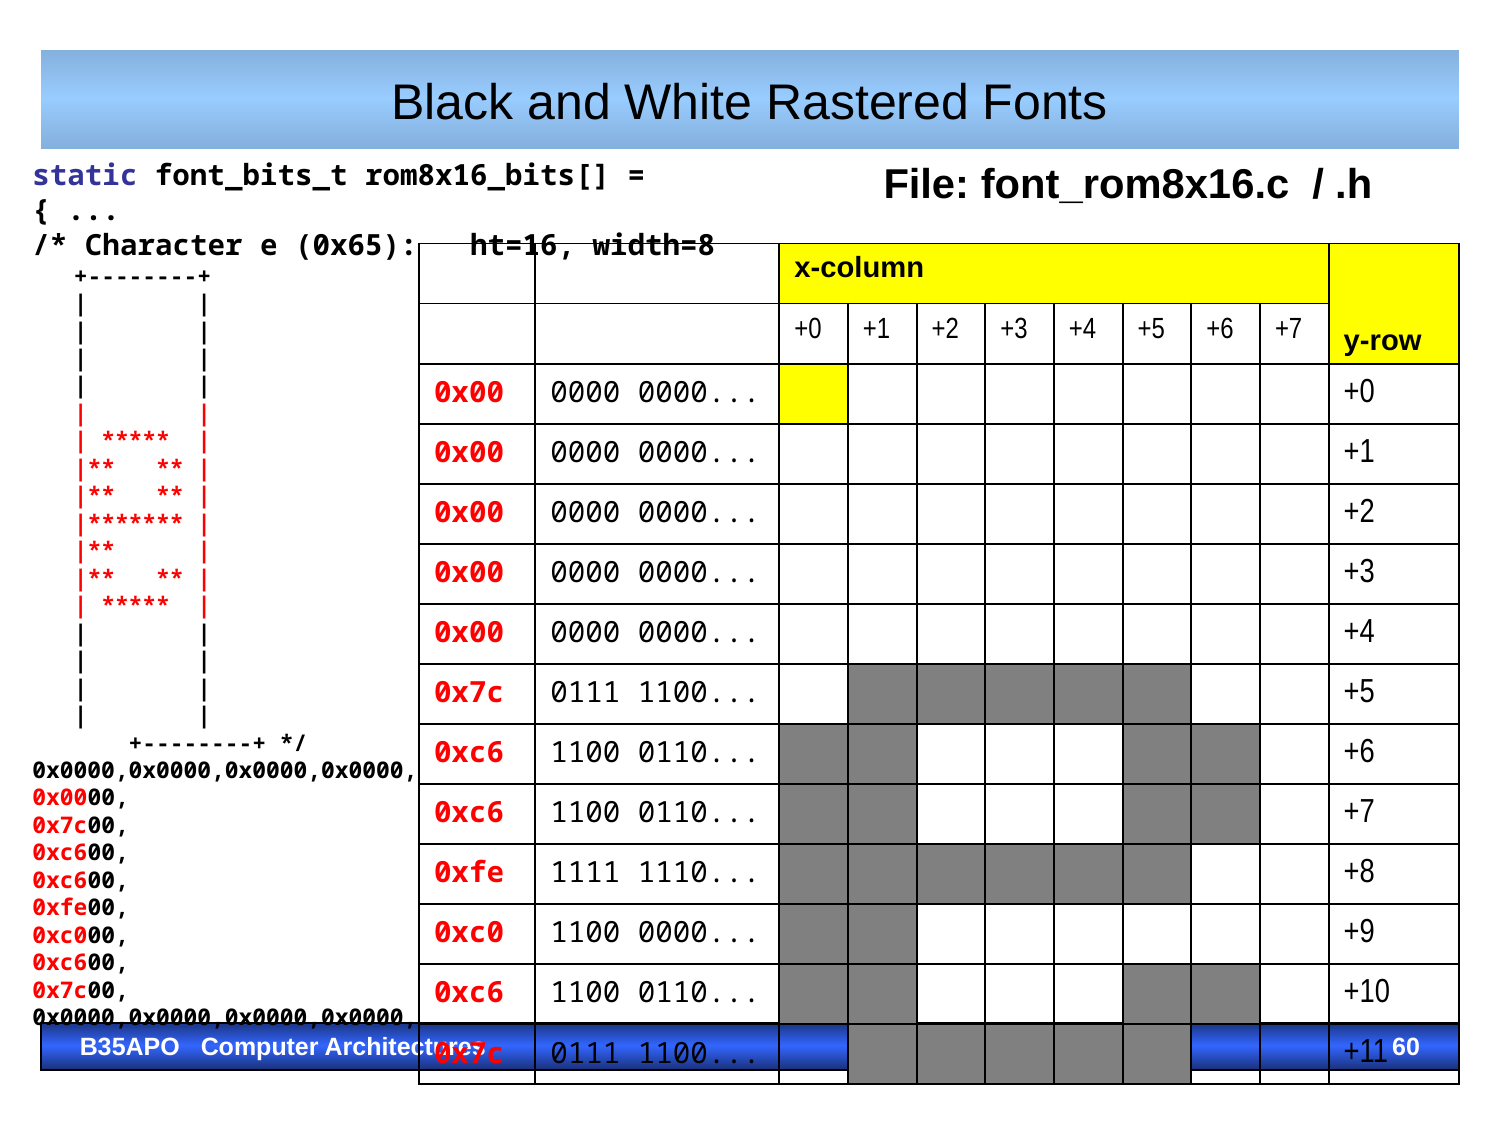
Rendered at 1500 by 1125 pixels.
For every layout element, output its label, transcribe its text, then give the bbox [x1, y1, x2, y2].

table_cell [849, 605, 916, 663]
table_cell 0xc6 [420, 725, 534, 783]
table_cell [986, 545, 1053, 603]
table_cell +1 [849, 304, 916, 363]
table_cell +4 [1055, 304, 1122, 363]
table_cell [1192, 845, 1259, 903]
table_cell [1192, 545, 1259, 603]
table_cell 1100 0110... [536, 965, 778, 1023]
table_cell [918, 485, 984, 543]
table_cell [1055, 665, 1122, 723]
table_cell +7 [1330, 785, 1458, 843]
table_cell [1055, 785, 1122, 843]
table_cell [1124, 665, 1190, 723]
table_cell +6 [1192, 304, 1259, 363]
table_cell [1261, 425, 1328, 483]
table_cell 0x00 [420, 485, 534, 543]
table_cell [1261, 725, 1328, 783]
table_cell [780, 785, 847, 843]
table_cell +9 [1330, 905, 1458, 963]
table_cell [1055, 905, 1122, 963]
table_cell 0x7c [420, 1025, 534, 1083]
table_cell [849, 965, 916, 1023]
table_cell [849, 725, 916, 783]
table_cell 0x00 [420, 605, 534, 663]
table_cell [918, 665, 984, 723]
table_cell +7 [1261, 304, 1328, 363]
table_cell [1124, 965, 1190, 1023]
table_cell 0x00 [420, 365, 534, 423]
table_cell [918, 905, 984, 963]
table_cell [1124, 365, 1190, 423]
table_cell 1111 1110... [536, 845, 778, 903]
table_cell [986, 485, 1053, 543]
table_cell +1 [1330, 425, 1458, 483]
table_cell [780, 665, 847, 723]
table_cell +2 [1330, 485, 1458, 543]
table_cell 0000 0000... [536, 365, 778, 423]
table_cell [849, 665, 916, 723]
table_cell [986, 1025, 1053, 1083]
table_cell [1261, 605, 1328, 663]
table_cell [1055, 365, 1122, 423]
table_cell [1055, 545, 1122, 603]
table_cell [986, 365, 1053, 423]
table_cell [1124, 545, 1190, 603]
table_cell [986, 845, 1053, 903]
table_cell [918, 365, 984, 423]
table_cell 0x00 [420, 545, 534, 603]
table_cell 0000 0000... [536, 605, 778, 663]
table_cell +0 [780, 304, 847, 363]
table_cell [1055, 425, 1122, 483]
table_cell [780, 905, 847, 963]
table_cell [918, 965, 984, 1023]
table_cell [849, 545, 916, 603]
table_cell +5 [1124, 304, 1190, 363]
table_cell [1261, 785, 1328, 843]
table_cell +3 [986, 304, 1053, 363]
table_cell [1055, 965, 1122, 1023]
table_cell [1055, 725, 1122, 783]
table_cell [1124, 725, 1190, 783]
table_cell 0000 0000... [536, 485, 778, 543]
table_cell [849, 845, 916, 903]
table_cell [986, 605, 1053, 663]
table_cell 0x7c [420, 665, 534, 723]
table_cell [1124, 845, 1190, 903]
table_cell [986, 725, 1053, 783]
table_cell [849, 1025, 916, 1083]
table_cell [1261, 545, 1328, 603]
text_box File: font_rom8x16.c / .h [797, 149, 1459, 214]
table_cell 0x00 [420, 425, 534, 483]
table_cell 1100 0110... [536, 785, 778, 843]
table_cell +11 [1330, 1025, 1458, 1083]
text_box static font_bits_t rom8x16_bits[] = { ... /* Character e (0x65): ht=16, width=8 +--------+ | | | | | | | | | | | ***** | |** ** | |** ** | |******* | |** | |** ** | | ***** | | | | | | | | | +--------+ */ 0x0000,0x0000,0x0000,0x0000, 0x0000, 0x7c00, 0xc600, 0xc600, 0xfe00, 0xc000, 0xc600, 0x7c00, 0x0000,0x0000,0x0000,0x0000, [17, 148, 762, 1038]
table_header [420, 244, 534, 303]
table_header [536, 244, 778, 303]
table_cell 0000 0000... [536, 545, 778, 603]
table_cell +2 [918, 304, 984, 363]
table_cell [1261, 905, 1328, 963]
table_cell [780, 1025, 847, 1083]
table_cell [1192, 785, 1259, 843]
table_cell [918, 545, 984, 603]
table_cell [780, 545, 847, 603]
table_cell [918, 1025, 984, 1083]
table_cell [849, 785, 916, 843]
table_cell [1192, 905, 1259, 963]
table_cell [1124, 485, 1190, 543]
table_cell 0xc6 [420, 965, 534, 1023]
title Black and White Rastered Fonts [41, 50, 1459, 149]
table_cell 1100 0110... [536, 725, 778, 783]
table_cell [918, 605, 984, 663]
table_cell [986, 665, 1053, 723]
table_cell [918, 425, 984, 483]
table_cell [780, 845, 847, 903]
table_cell +4 [1330, 605, 1458, 663]
table_cell +0 [1330, 365, 1458, 423]
table_cell [780, 965, 847, 1023]
table_cell [1055, 845, 1122, 903]
table_cell [1261, 1025, 1328, 1083]
table_cell [918, 785, 984, 843]
table_cell [986, 965, 1053, 1023]
footer B35APO Computer Architectures [64, 1038, 418, 1071]
table_cell [1261, 845, 1328, 903]
table_cell [1055, 1025, 1122, 1083]
table_cell [420, 304, 534, 363]
table_cell [1192, 365, 1259, 423]
table_cell +6 [1330, 725, 1458, 783]
table_cell [1261, 365, 1328, 423]
table_cell 0000 0000... [536, 425, 778, 483]
table_cell [918, 845, 984, 903]
table_cell 0111 1100... [536, 665, 778, 723]
table_cell 0xc0 [420, 905, 534, 963]
table_cell +10 [1330, 965, 1458, 1023]
table_cell [1124, 425, 1190, 483]
table_cell [918, 725, 984, 783]
table_cell [780, 365, 847, 423]
table_cell [849, 425, 916, 483]
table_cell [1261, 665, 1328, 723]
table_cell [849, 905, 916, 963]
table_cell [1124, 605, 1190, 663]
table_cell [986, 785, 1053, 843]
table_cell [536, 304, 778, 363]
table_cell [986, 425, 1053, 483]
table_cell 0xc6 [420, 785, 534, 843]
table_cell [1124, 785, 1190, 843]
table_cell [986, 905, 1053, 963]
table_cell +3 [1330, 545, 1458, 603]
table_cell [780, 485, 847, 543]
table_cell [1055, 485, 1122, 543]
table_cell 0xfe [420, 845, 534, 903]
table_cell 1100 0000... [536, 905, 778, 963]
table_cell [1124, 905, 1190, 963]
table_cell [849, 485, 916, 543]
table_cell [1261, 485, 1328, 543]
table_cell [1192, 485, 1259, 543]
table_header x-column [780, 244, 1328, 303]
table_cell [1055, 605, 1122, 663]
table_cell [1192, 725, 1259, 783]
table_cell [1192, 605, 1259, 663]
table_cell [780, 605, 847, 663]
table_cell [849, 365, 916, 423]
table_cell [780, 425, 847, 483]
table_cell [1192, 665, 1259, 723]
table_cell +5 [1330, 665, 1458, 723]
table_cell [1261, 965, 1328, 1023]
table_cell [1124, 1025, 1190, 1083]
table_cell [780, 725, 847, 783]
table_cell [1192, 425, 1259, 483]
table_cell [1192, 1025, 1259, 1083]
table_header y-row [1330, 244, 1458, 363]
table_cell +8 [1330, 845, 1458, 903]
table_cell [1192, 965, 1259, 1023]
table_cell 0111 1100... [536, 1025, 778, 1083]
